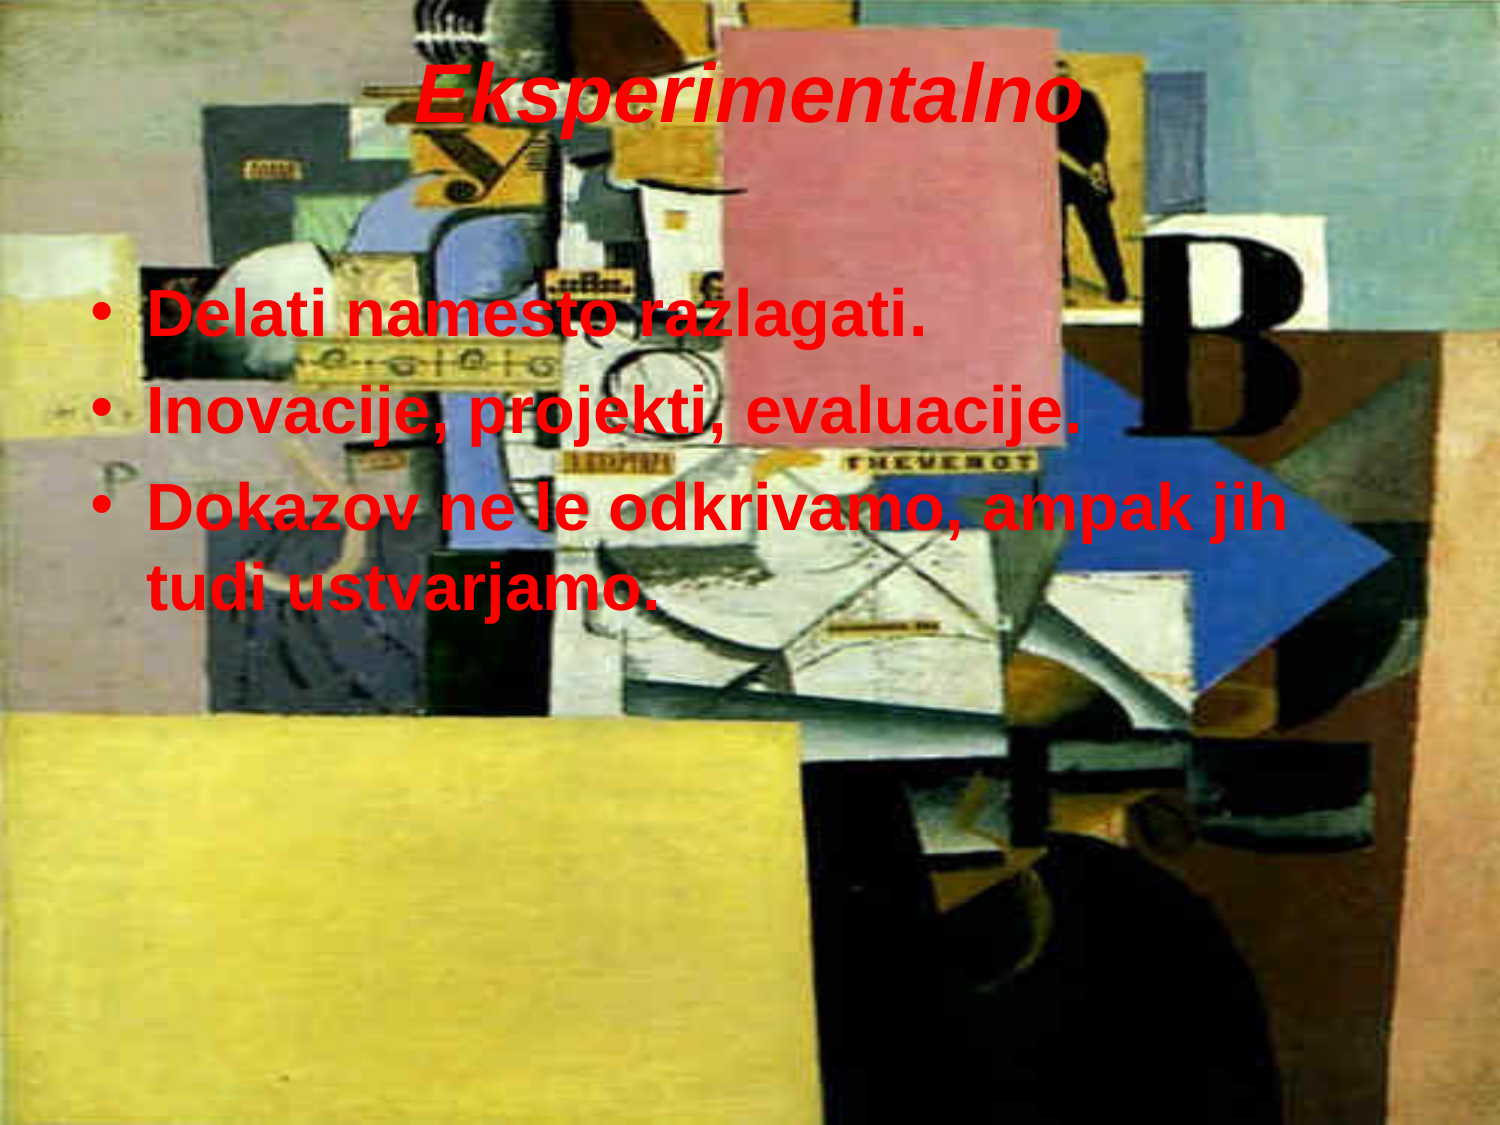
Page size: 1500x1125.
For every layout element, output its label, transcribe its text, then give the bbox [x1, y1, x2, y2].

title Eksperimentalno [75, 31, 1426, 247]
picture [0, 0, 1500, 1125]
list Delati namesto razlagati. Inovacije, projekti, evaluacije. Dokazov ne le odkrivamo, ampak jih tudi ustvarjamo. [75, 262, 1426, 1006]
